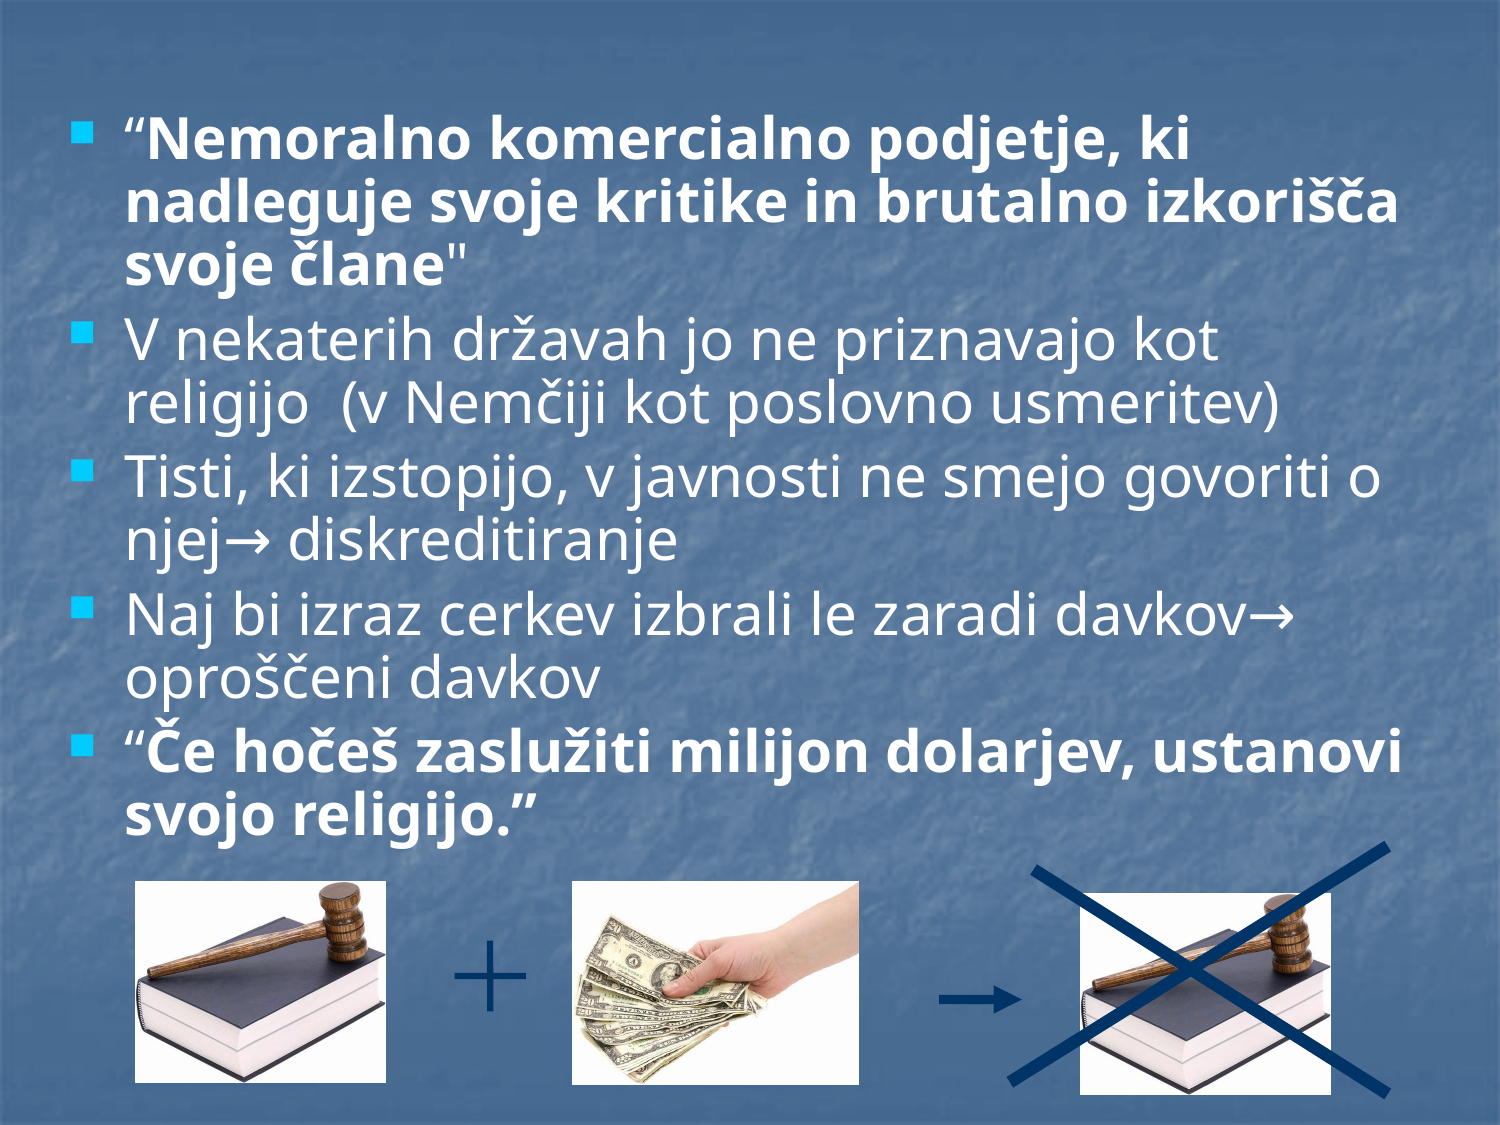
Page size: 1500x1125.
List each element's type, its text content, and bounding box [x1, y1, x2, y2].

list “Nemoralno komercialno podjetje, ki nadleguje svoje kritike in brutalno izkorišča svoje člane" V nekaterih državah jo ne priznavajo kot religijo (v Nemčiji kot poslovno usmeritev) Tisti, ki izstopijo, v javnosti ne smejo govoriti o njej→ diskreditiranje Naj bi izraz cerkev izbrali le zaradi davkov→ oproščeni davkov “Če hočeš zaslužiti milijon dolarjev, ustanovi svojo religijo.” [53, 101, 1425, 1005]
picture [0, 0, 1500, 1125]
